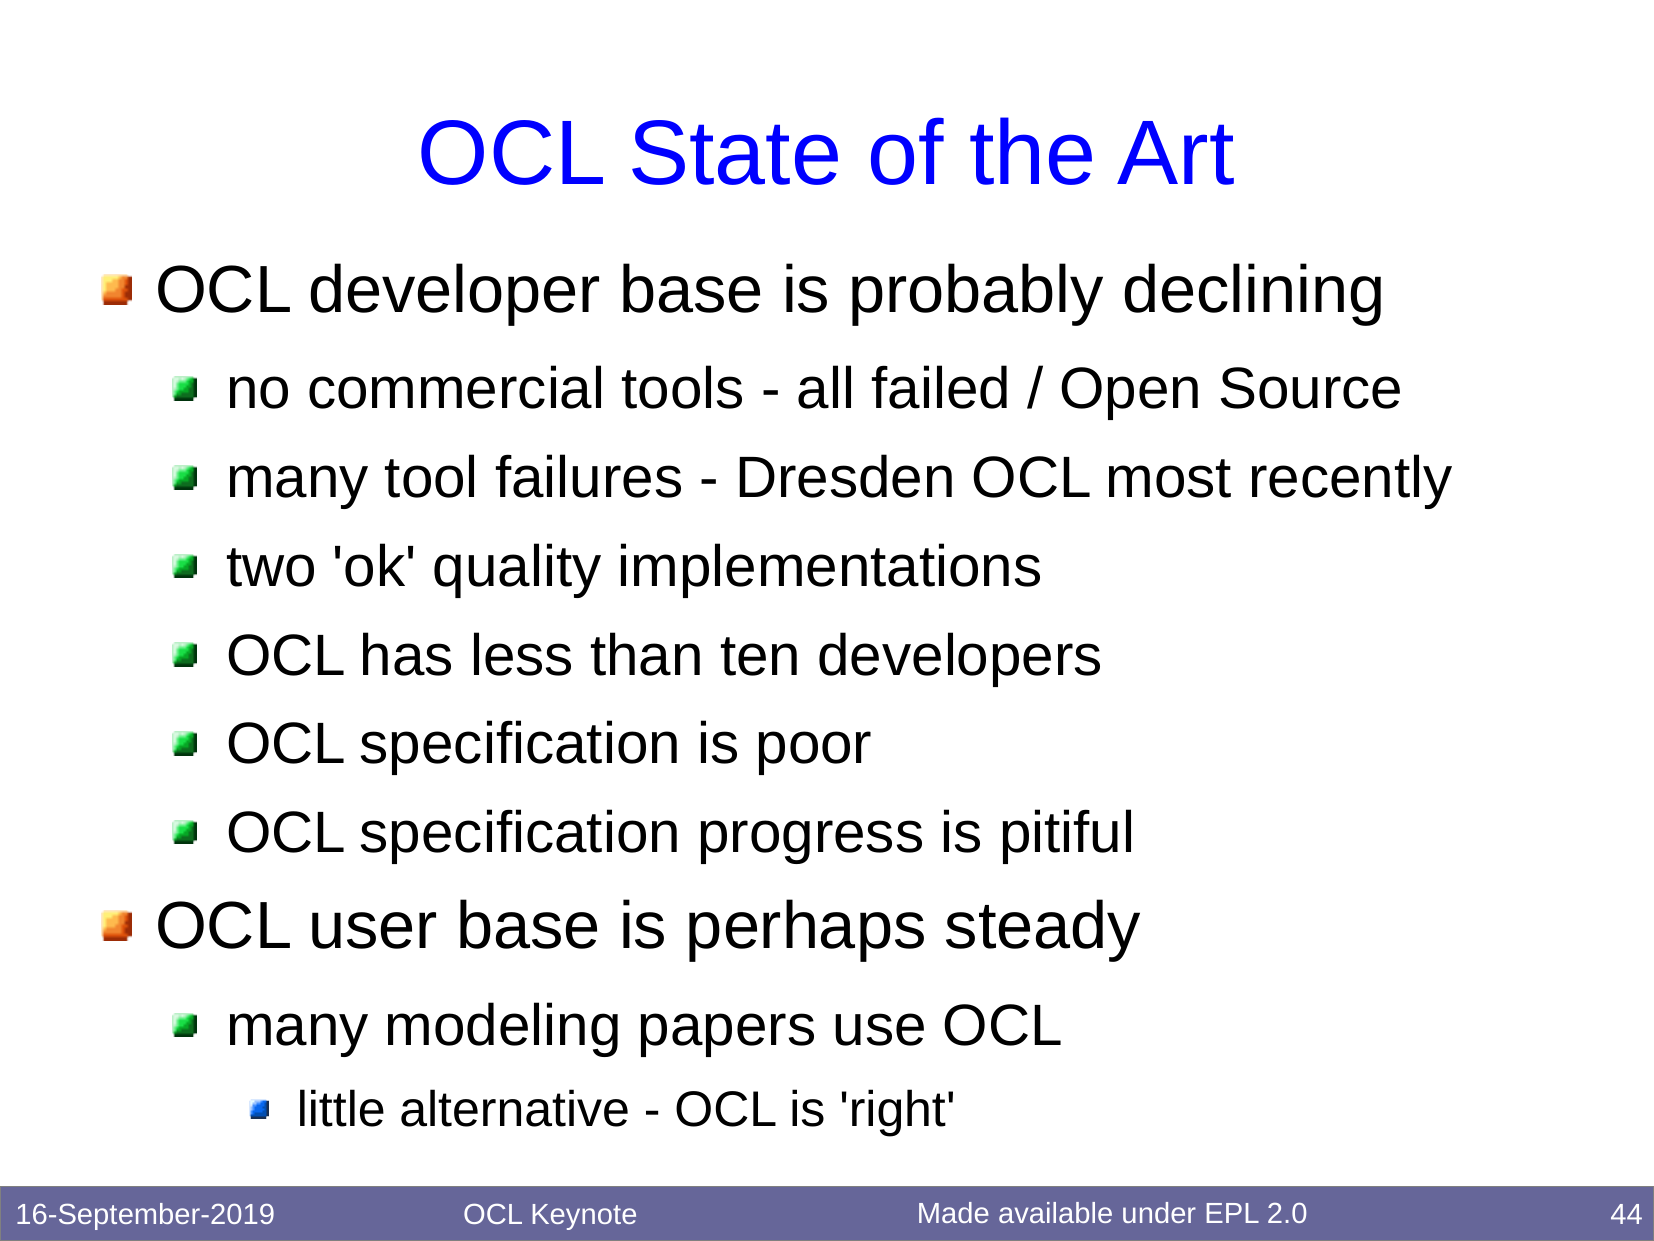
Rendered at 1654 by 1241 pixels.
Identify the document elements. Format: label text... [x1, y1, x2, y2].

title OCL State of the Art [82, 49, 1571, 257]
list OCL developer base is probably declining no commercial tools - all failed / Open Source many tool failures - Dresden OCL most recently two 'ok' quality implementations OCL has less than ten developers OCL specification is poor OCL specification progress is pitiful OCL user base is perhaps steady many modeling papers use OCL little alternative - OCL is 'right' [84, 251, 1573, 1147]
